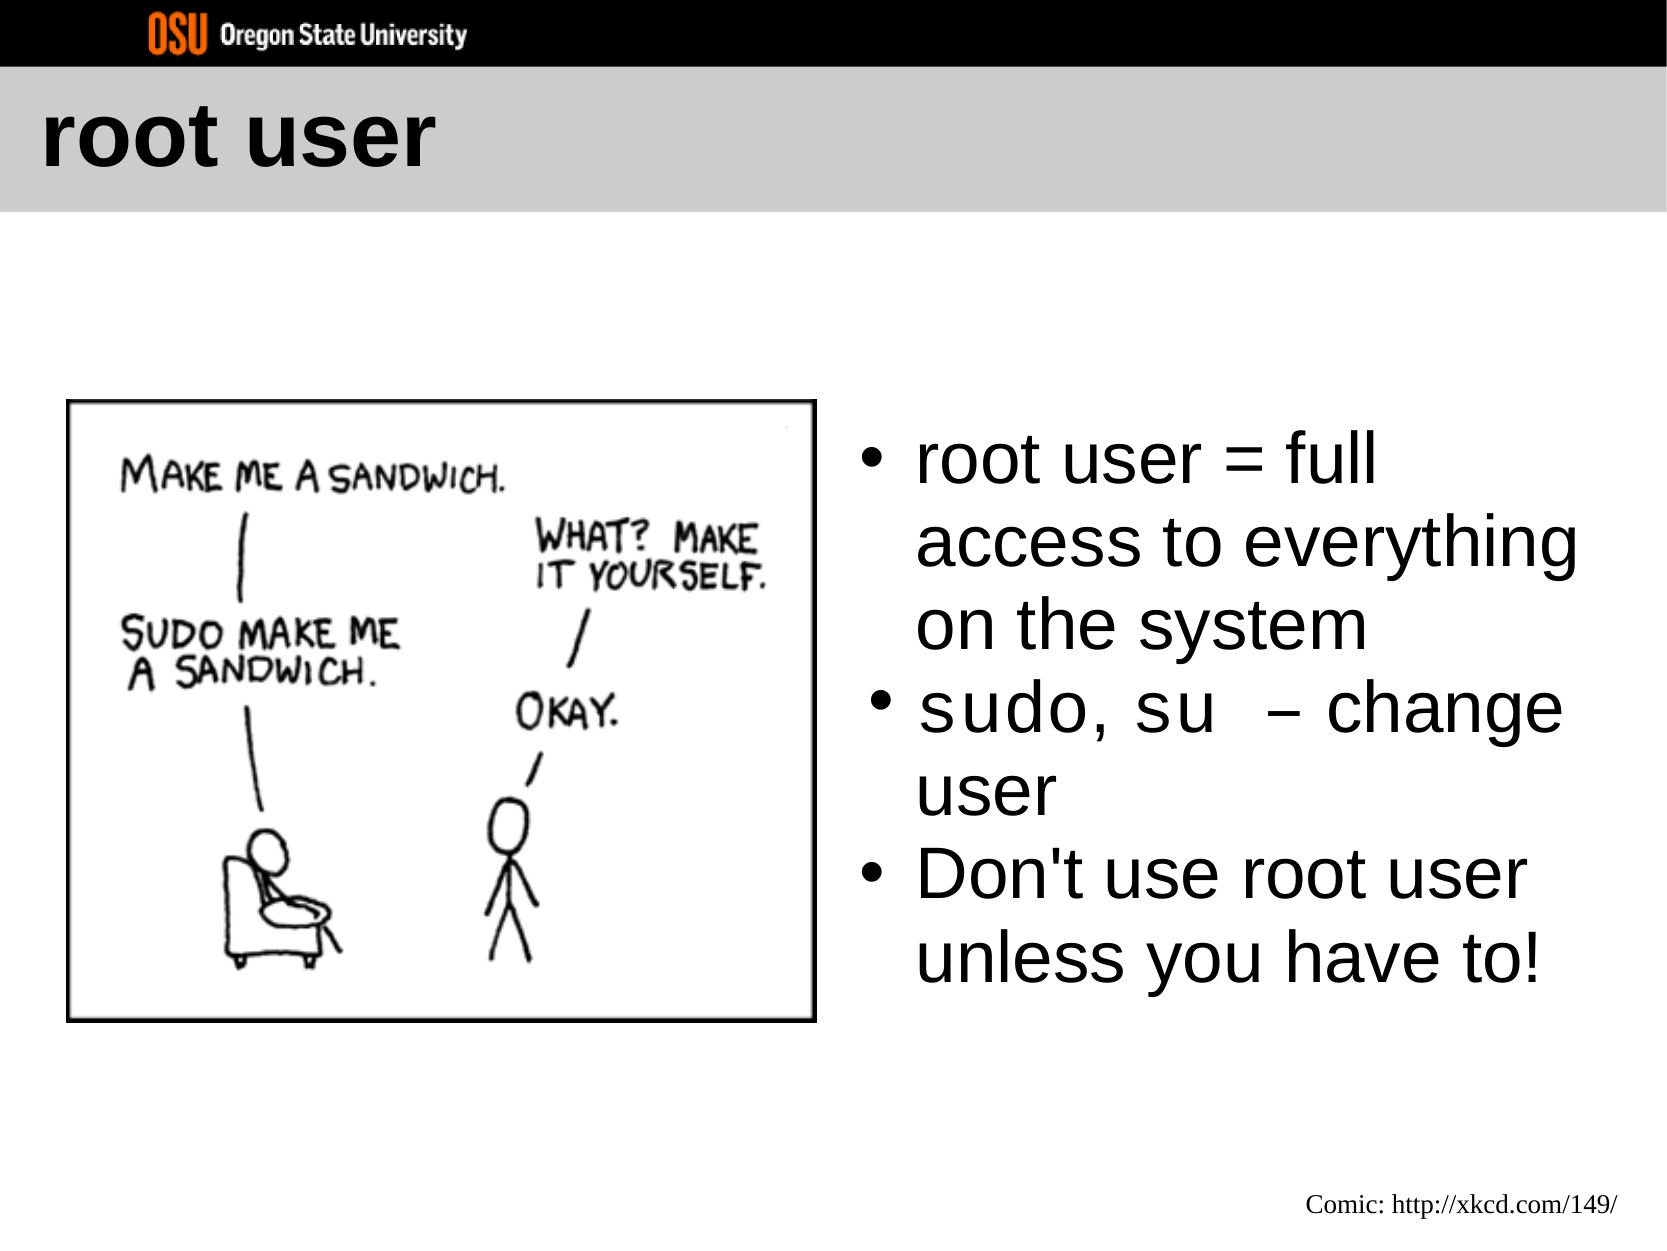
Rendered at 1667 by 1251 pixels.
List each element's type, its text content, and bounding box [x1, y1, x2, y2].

text_box Comic: http://xkcd.com/149/ [1305, 1188, 1662, 1220]
picture [0, 0, 1667, 1251]
list root user = full access to everything on the system sudo, su – change user Don't use root user unless you have to! [840, 416, 1602, 1013]
title root user [40, 83, 1625, 233]
